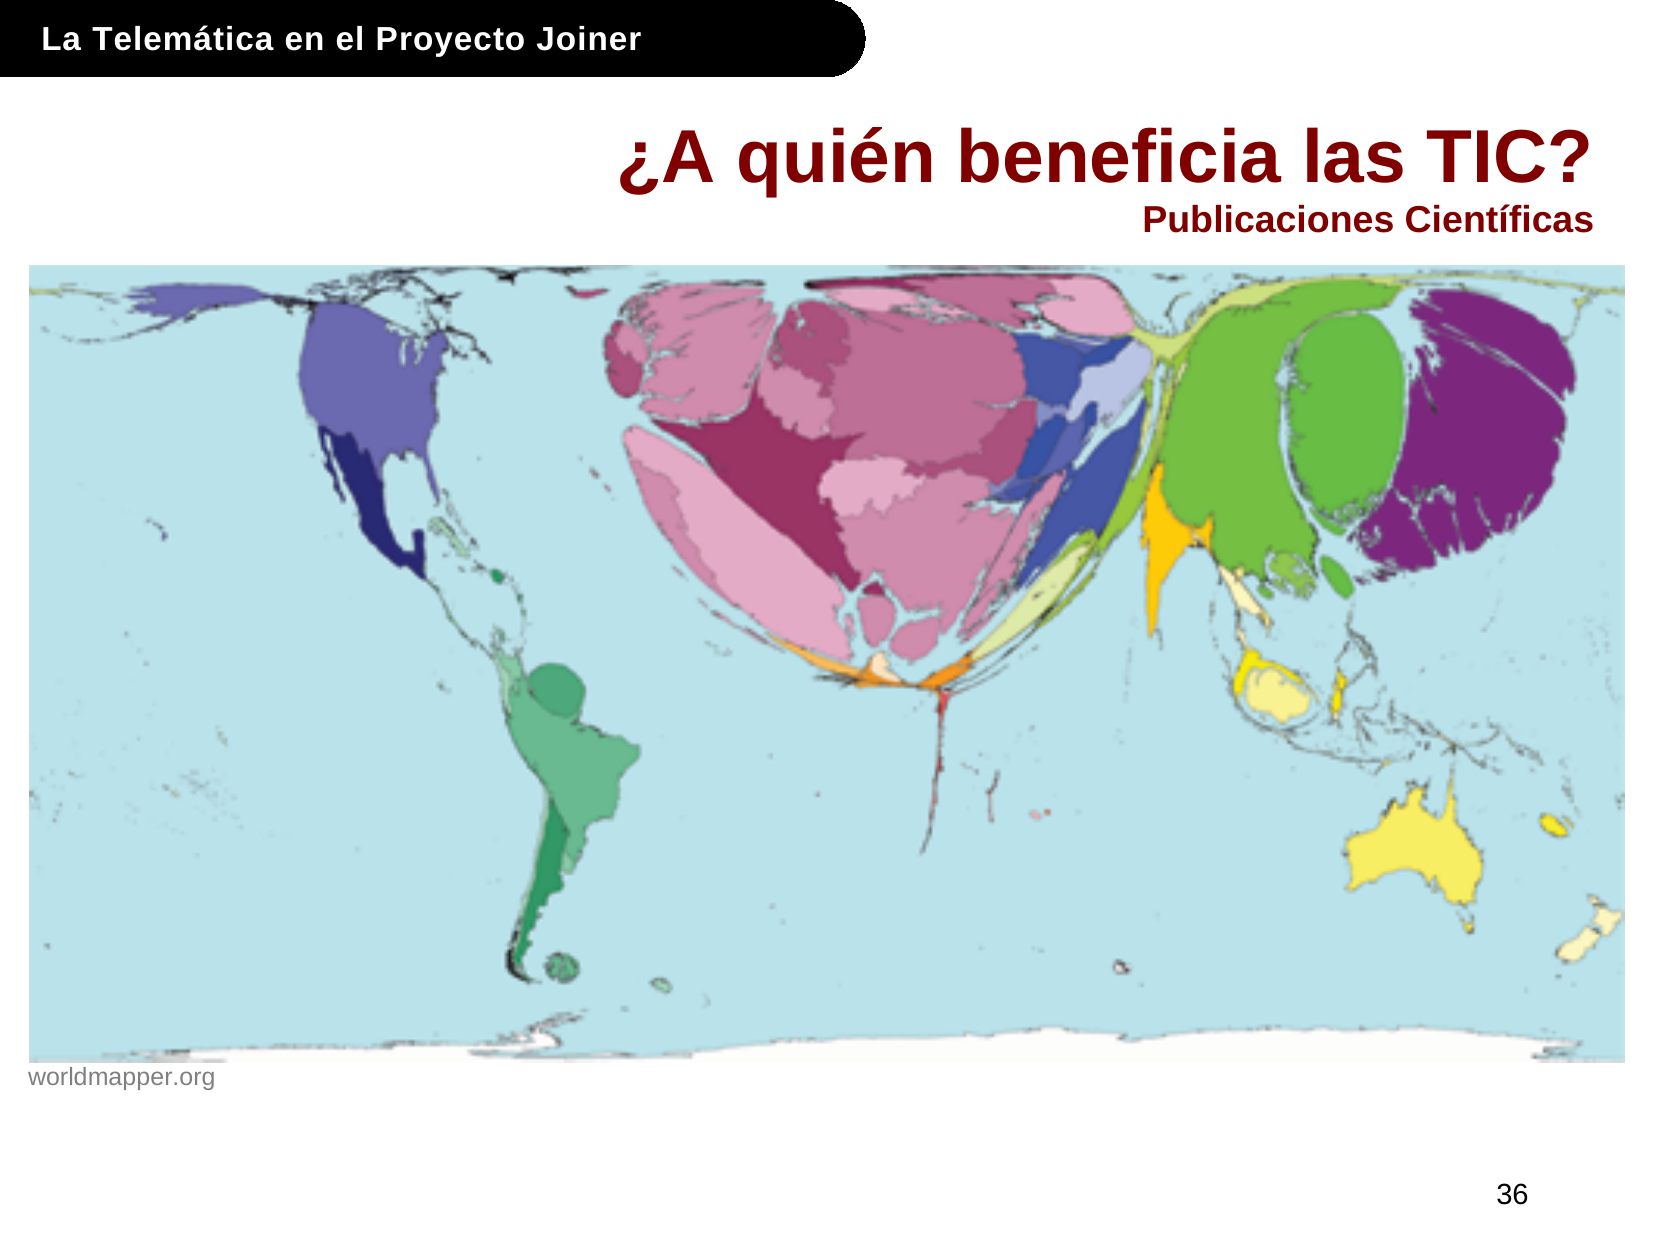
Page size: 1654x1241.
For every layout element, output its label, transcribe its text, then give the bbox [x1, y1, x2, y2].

title ¿A quién beneficia las TIC? Publicaciones Científicas [118, 114, 1595, 241]
picture [29, 265, 1625, 1063]
text_box worldmapper.org [28, 1063, 217, 1092]
